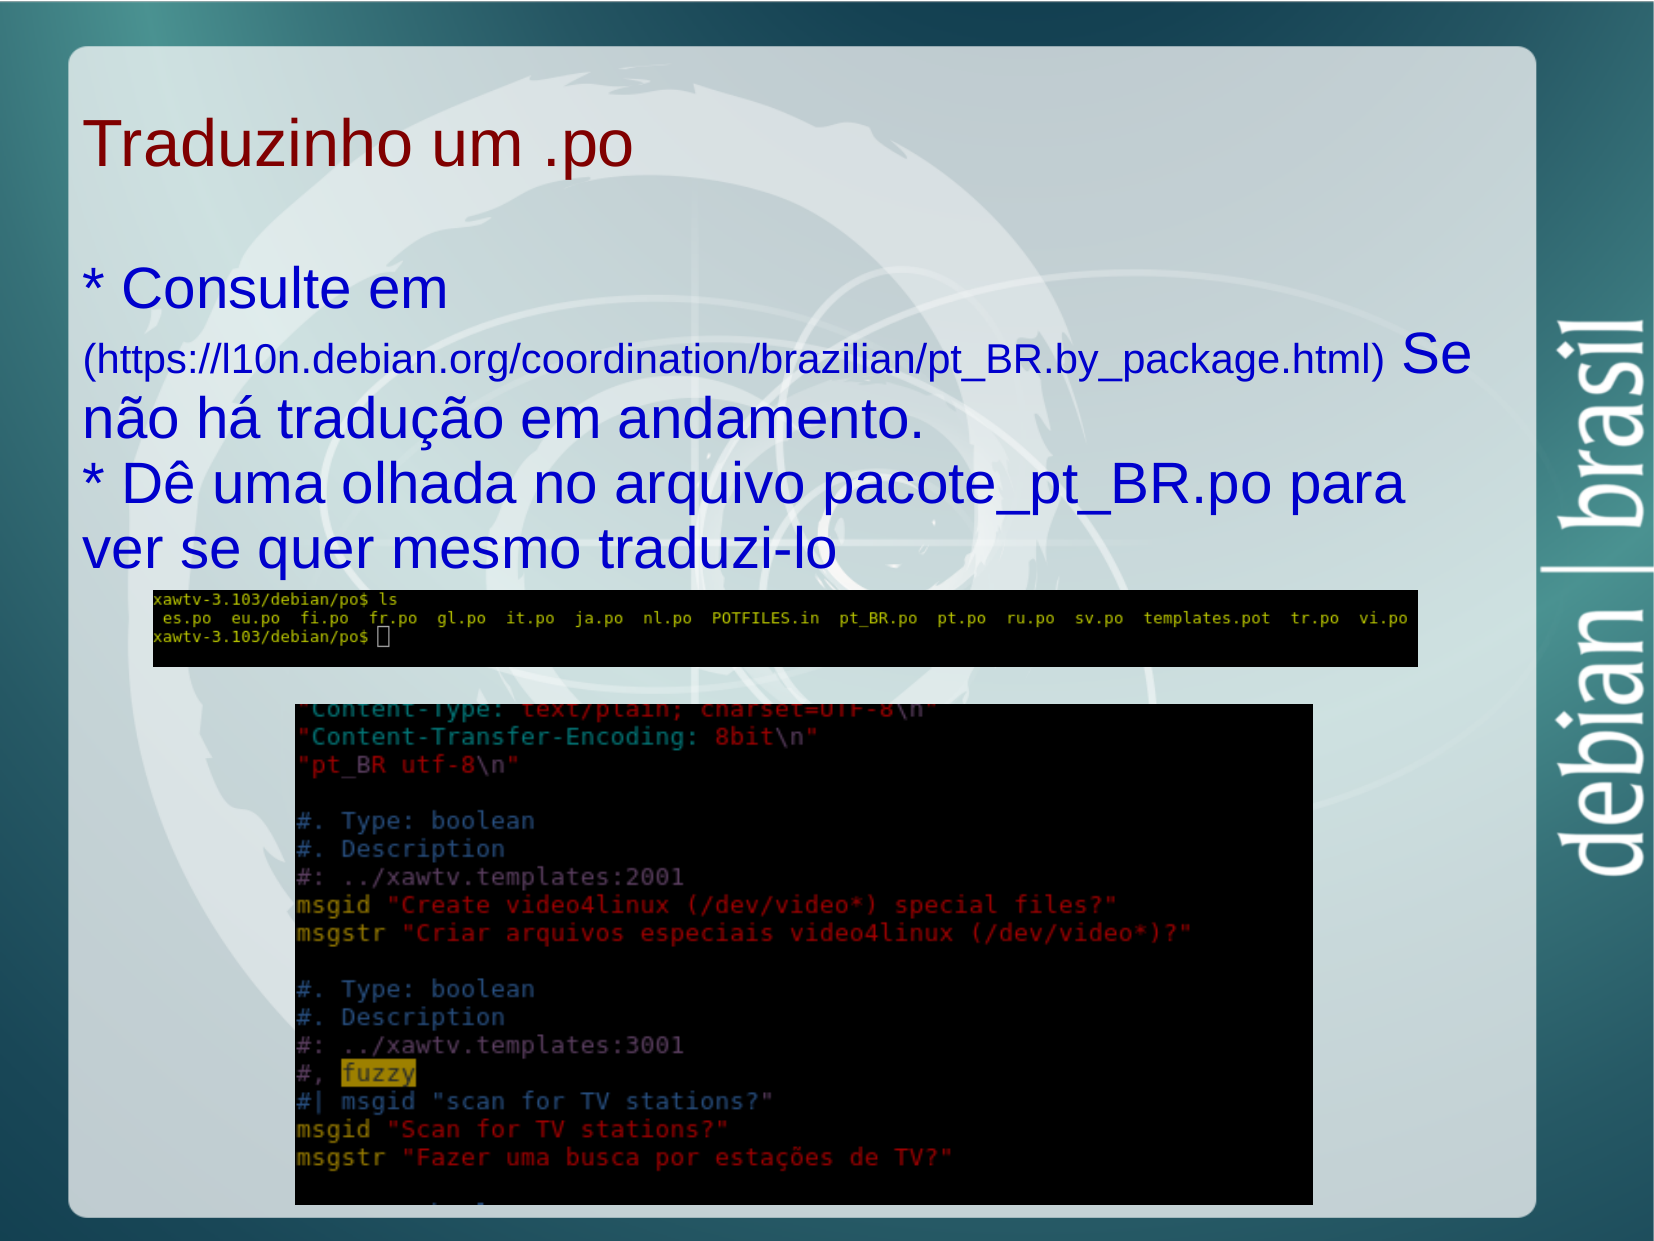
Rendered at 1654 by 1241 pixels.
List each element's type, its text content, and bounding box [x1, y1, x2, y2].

list Traduzinho um .po * Consulte em (https://l10n.debian.org/coordination/brazilian/pt_BR.by_package.html) Se não há tradução em andamento. * Dê uma olhada no arquivo pacote_pt_BR.po para ver se quer mesmo traduzi-lo [82, 106, 1501, 1205]
picture [0, 0, 1654, 1241]
